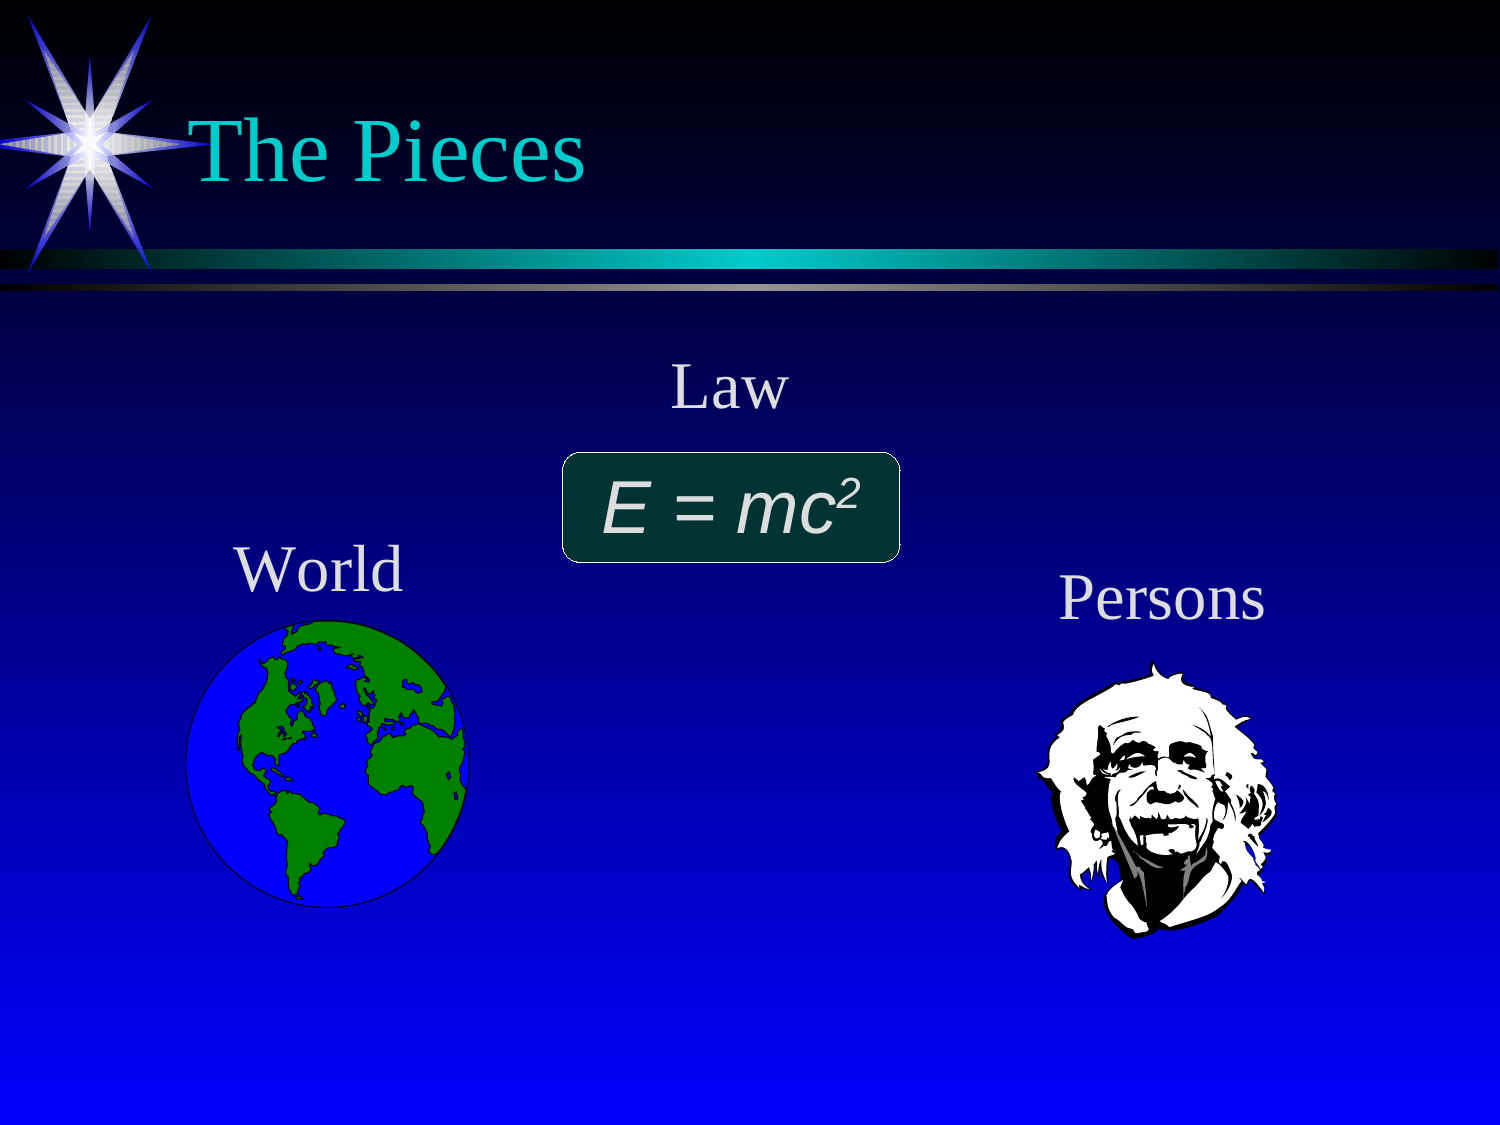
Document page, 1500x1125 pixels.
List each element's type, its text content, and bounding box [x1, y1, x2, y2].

text_box Persons [1044, 552, 1307, 642]
text_box E = mc2 [562, 452, 901, 563]
text_box Law [656, 341, 919, 431]
chart [185, 619, 470, 909]
title The Pieces [187, 56, 1463, 244]
text_box World [219, 525, 482, 614]
chart [1034, 660, 1278, 942]
